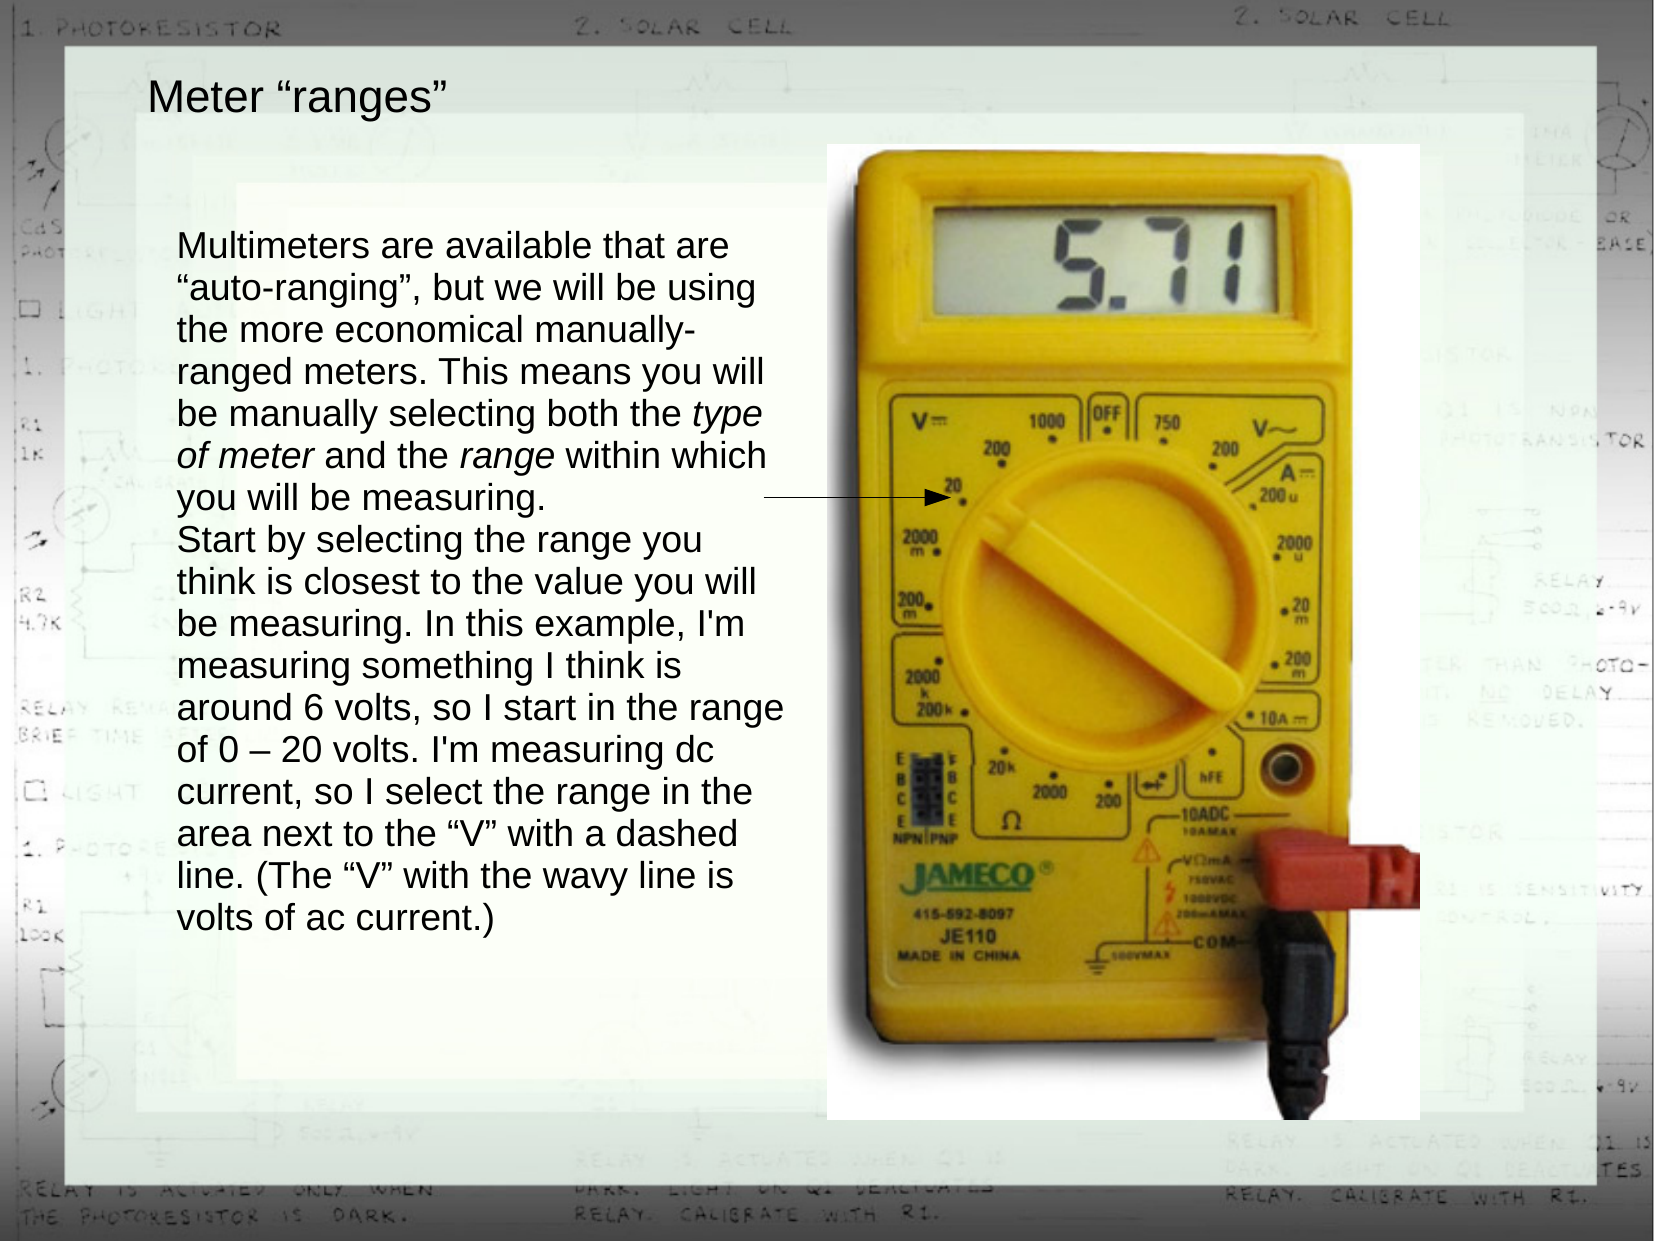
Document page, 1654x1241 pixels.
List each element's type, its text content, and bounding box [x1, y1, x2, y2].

text_box Multimeters are available that are “auto-ranging”, but we will be using the more economical manually-ranged meters. This means you will be manually selecting both the type of meter and the range within which you will be measuring. Start by selecting the range you think is closest to the value you will be measuring. In this example, I'm measuring something I think is around 6 volts, so I start in the range of 0 – 20 volts. I'm measuring dc current, so I select the range in the area next to the “V” with a dashed line. (The “V” with the wavy line is volts of ac current.) [161, 217, 800, 946]
text_box Meter “ranges” [132, 63, 583, 130]
picture [0, 0, 1654, 1241]
